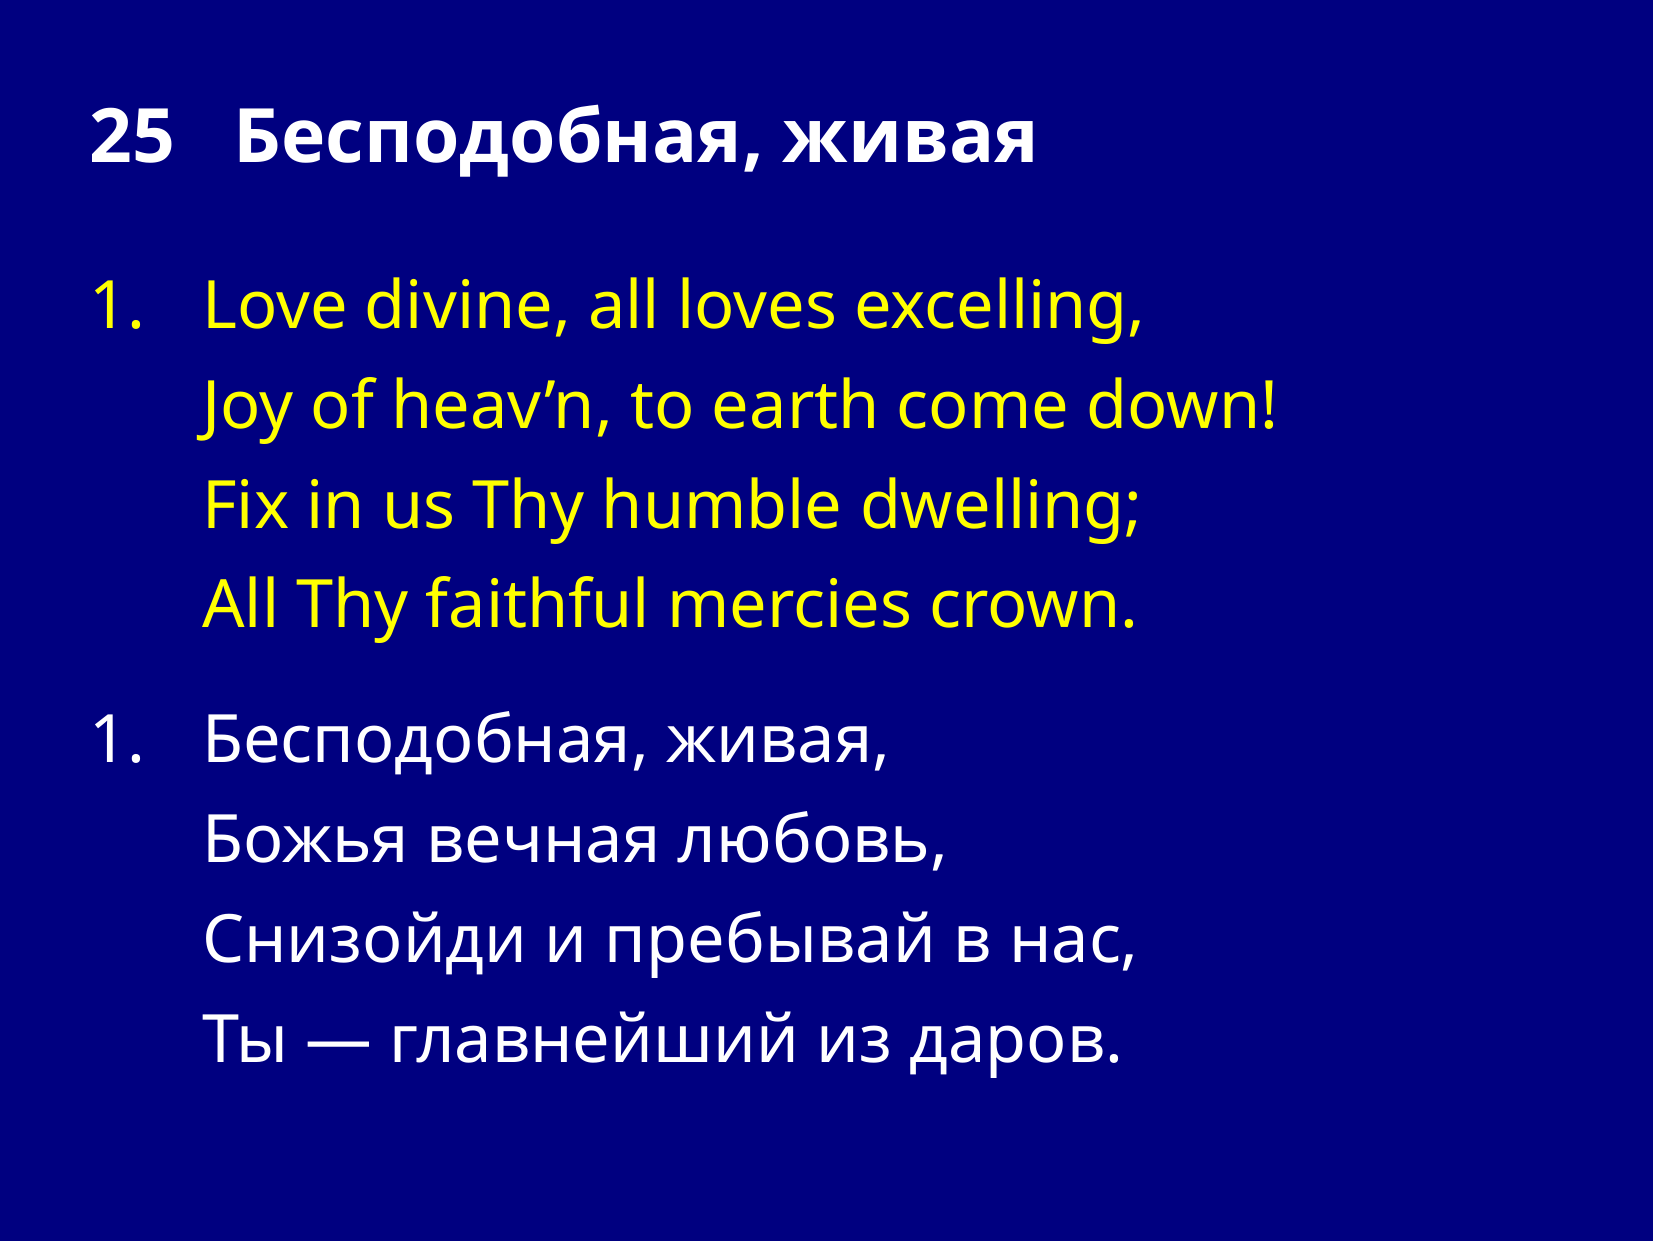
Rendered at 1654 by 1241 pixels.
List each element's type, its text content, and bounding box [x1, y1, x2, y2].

text_box 1. Бесподобная, живая, Божья вечная любовь, Снизойди и пребывай в нас, Ты — главнейший из даров. [75, 675, 1576, 1163]
text_box 1. Love divine, all loves excelling, Joy of heav’n, to earth come down! Fix in us Thy humble dwelling; All Thy faithful mercies crown. [75, 188, 1576, 638]
text_box 25 Бесподобная, живая [75, 75, 1576, 188]
